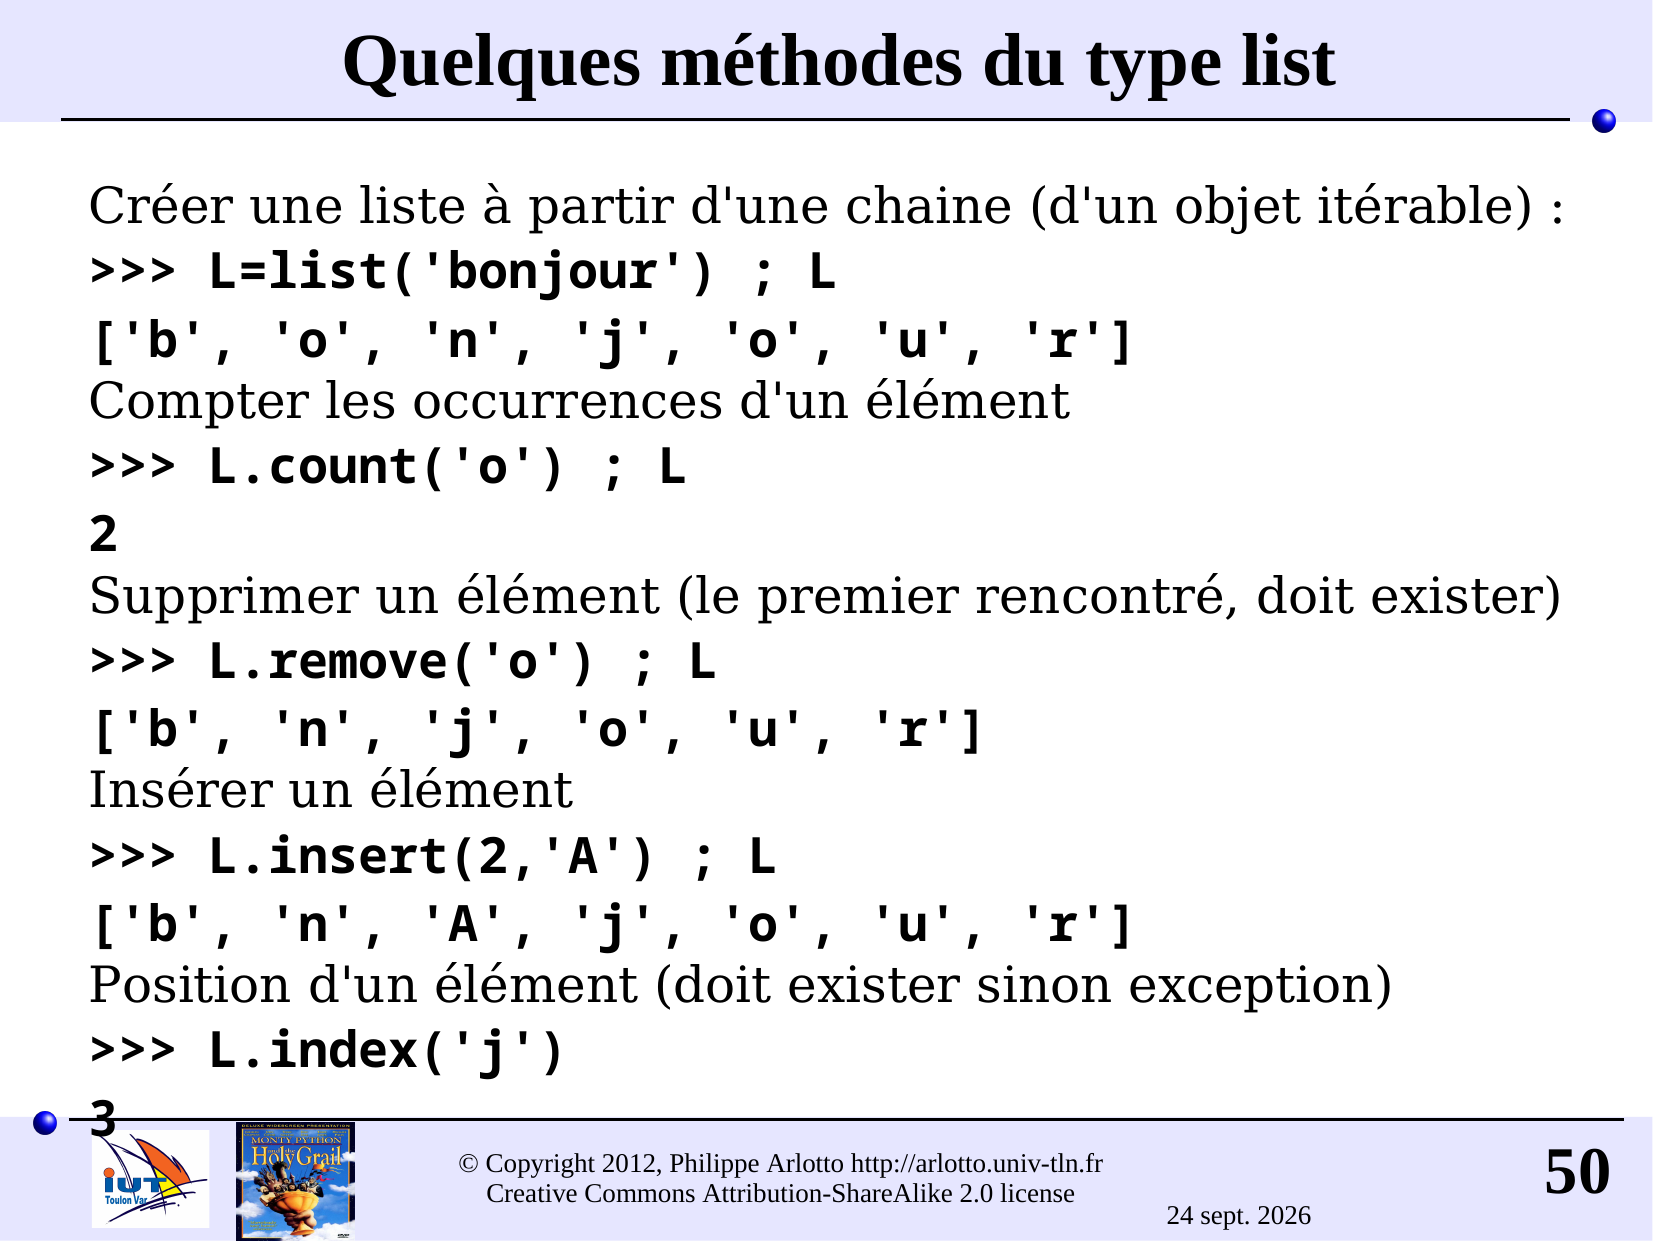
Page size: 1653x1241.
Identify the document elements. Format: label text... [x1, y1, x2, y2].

picture [236, 1122, 355, 1241]
text_box Créer une liste à partir d'une chaine (d'un objet itérable) : >>> L=list('bonjour') ; L ['b', 'o', 'n', 'j', 'o', 'u', 'r'] Compter les occurrences d'un élément >>> L.count('o') ; L 2 Supprimer un élément (le premier rencontré, doit exister) >>> L.remove('o') ; L ['b', 'n', 'j', 'o', 'u', 'r'] Insérer un élément >>> L.insert(2,'A') ; L ['b', 'n', 'A', 'j', 'o', 'u', 'r'] Position d'un élément (doit exister sinon exception) >>> L.index('j') 3 [88, 177, 1595, 1063]
title Quelques méthodes du type list [95, 14, 1585, 107]
